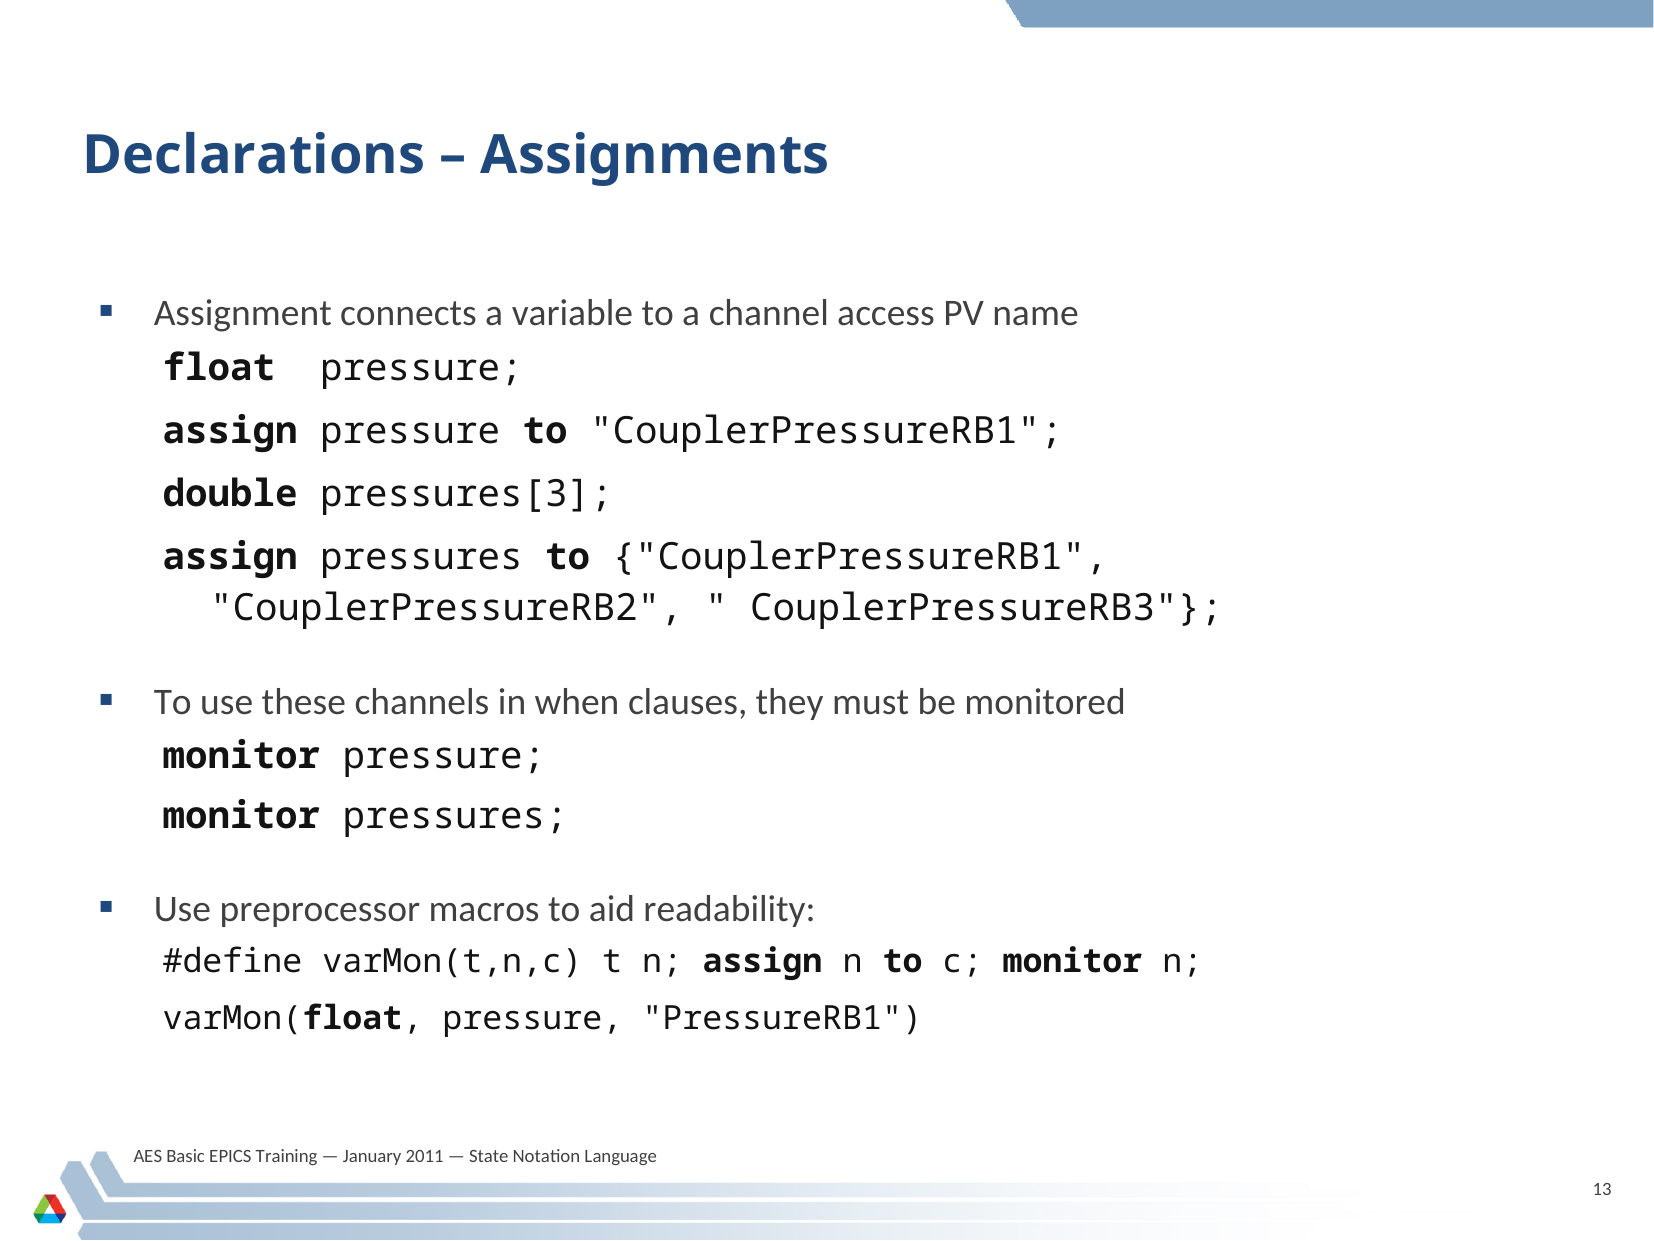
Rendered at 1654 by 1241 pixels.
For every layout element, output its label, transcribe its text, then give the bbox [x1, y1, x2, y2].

picture [0, 0, 1654, 29]
title Declarations – Assignments [82, 49, 1571, 257]
list Assignment connects a variable to a channel access PV name float pressure; assign pressure to "CouplerPressureRB1"; double pressures[3]; assign pressures to {"CouplerPressureRB1", "CouplerPressureRB2", " CouplerPressureRB3"}; To use these channels in when clauses, they must be monitored monitor pressure; monitor pressures; Use preprocessor macros to aid readability: #define varMon(t,n,c) t n; assign n to c; monitor n; varMon(float, pressure, "PressureRB1") [82, 289, 1571, 1124]
picture [0, 1143, 1654, 1240]
